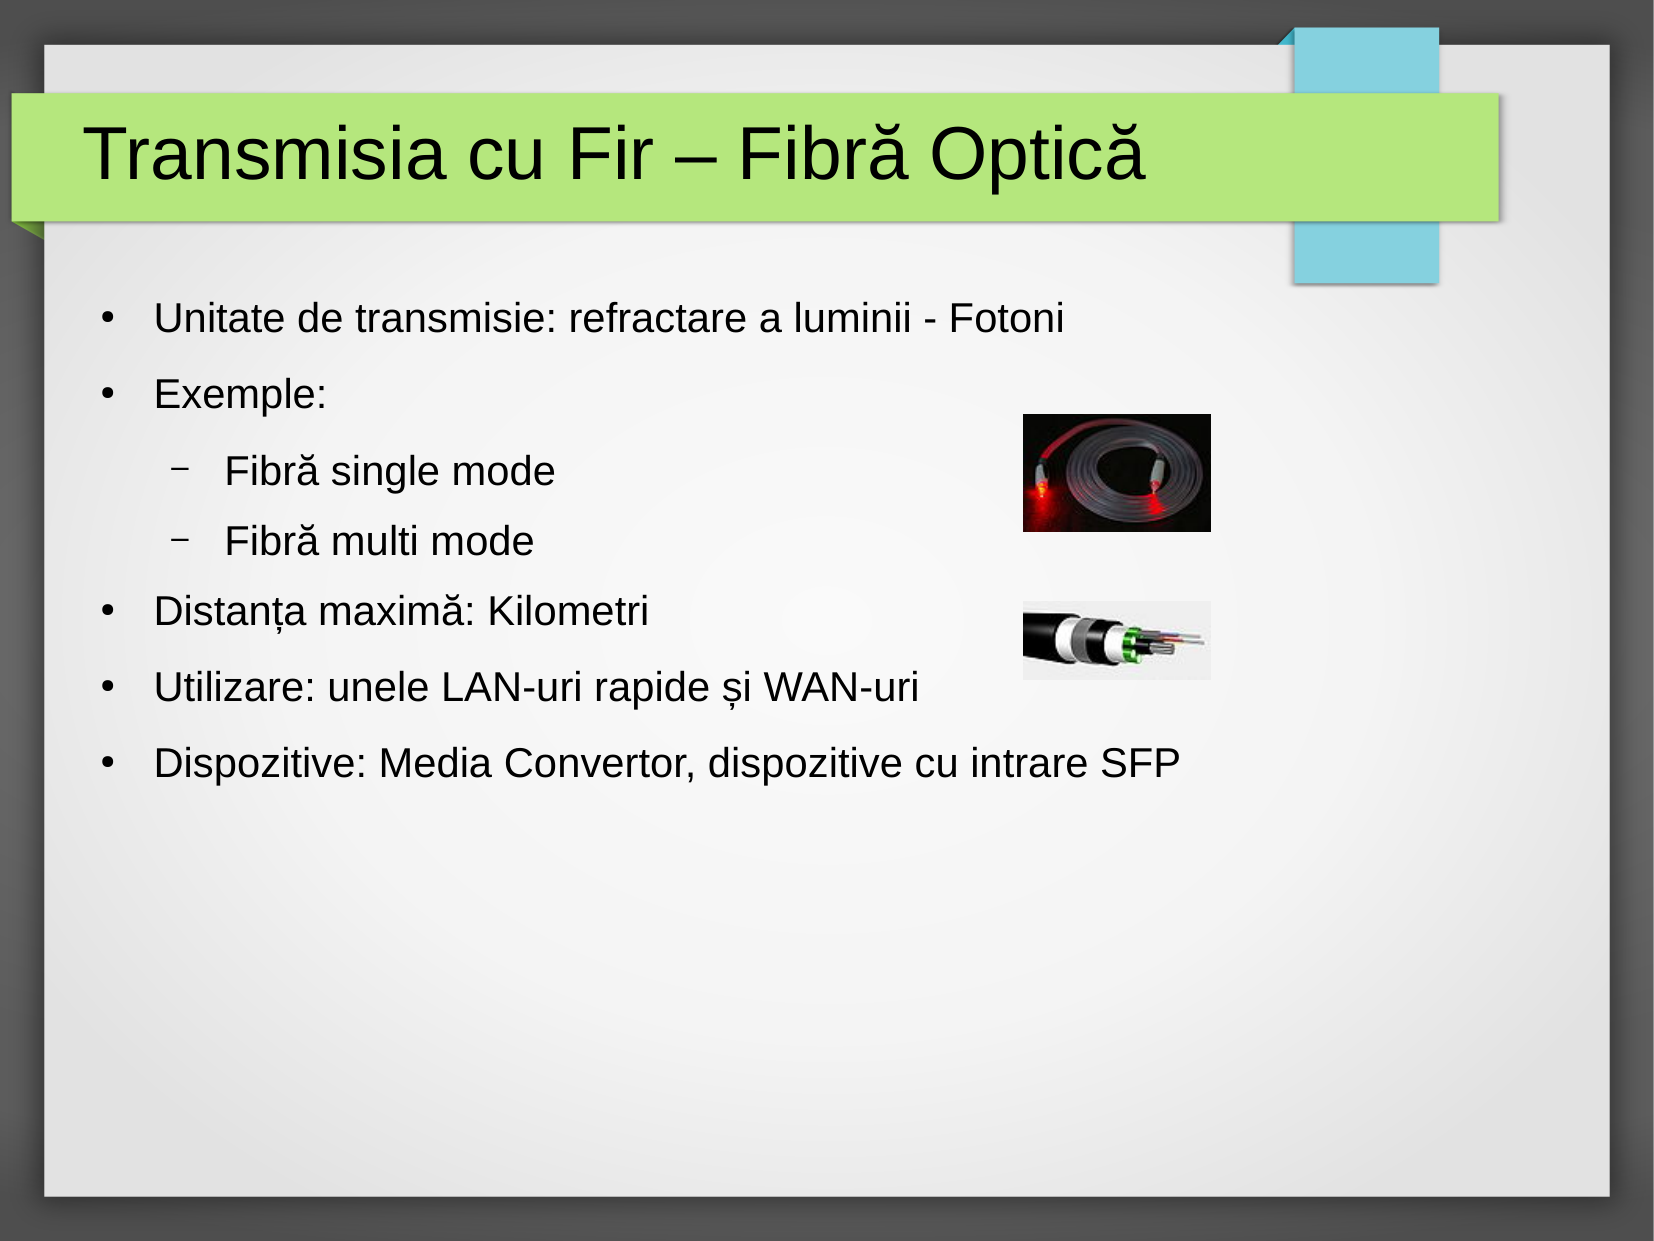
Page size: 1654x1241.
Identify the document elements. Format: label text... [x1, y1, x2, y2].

picture [0, 0, 1654, 1241]
title Transmisia cu Fir – Fibră Optică [82, 94, 1264, 213]
list Unitate de transmisie: refractare a luminii - Fotoni Exemple: Fibră single mode Fibră multi mode Distanța maximă: Kilometri Utilizare: unele LAN-uri rapide și WAN-uri Dispozitive: Media Convertor, dispozitive cu intrare SFP [82, 295, 1571, 1015]
